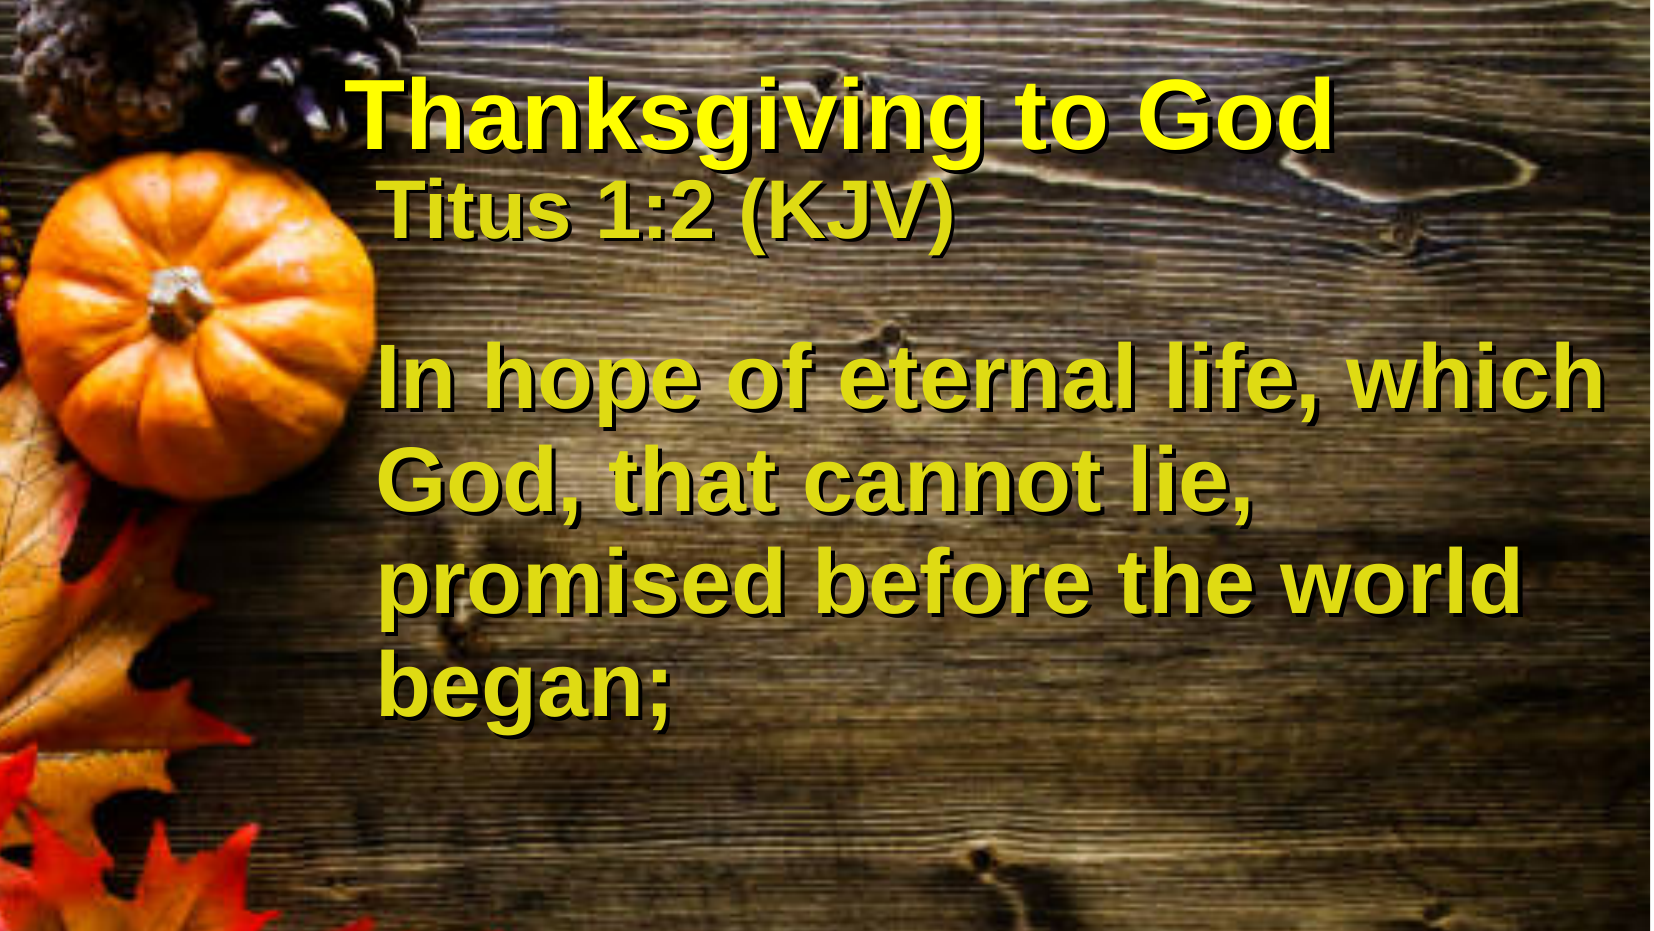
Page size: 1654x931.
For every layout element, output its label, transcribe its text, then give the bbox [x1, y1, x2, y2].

title Thanksgiving to God [82, 37, 1571, 193]
subtitle Titus 1:2 (KJV) In hope of eternal life, which God, that cannot lie, promised before the world began; [375, 162, 1621, 931]
picture [0, 0, 1651, 931]
